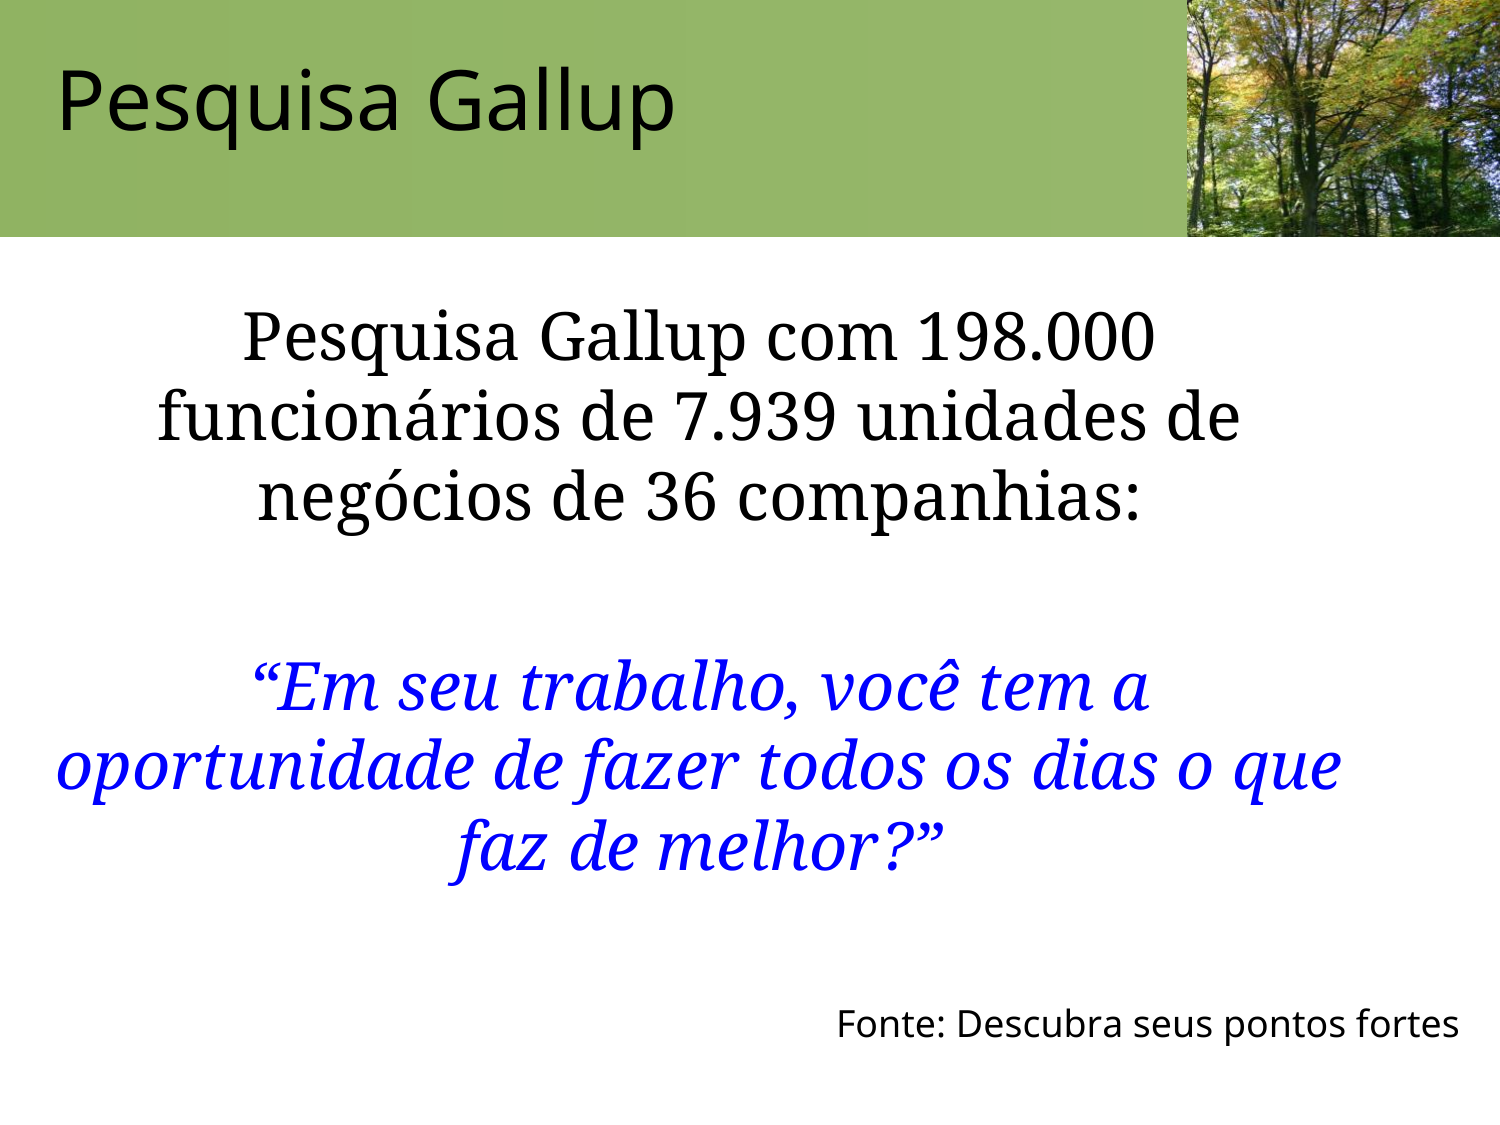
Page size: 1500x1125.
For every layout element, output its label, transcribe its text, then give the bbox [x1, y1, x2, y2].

text_box Fonte: Descubra seus pontos fortes [821, 992, 1441, 1052]
picture [1187, 0, 1500, 237]
title Pesquisa Gallup [41, 21, 1164, 173]
list Pesquisa Gallup com 198.000 funcionários de 7.939 unidades de negócios de 36 companhias: “Em seu trabalho, você tem a oportunidade de fazer todos os dias o que faz de melhor?” [41, 286, 1392, 1029]
